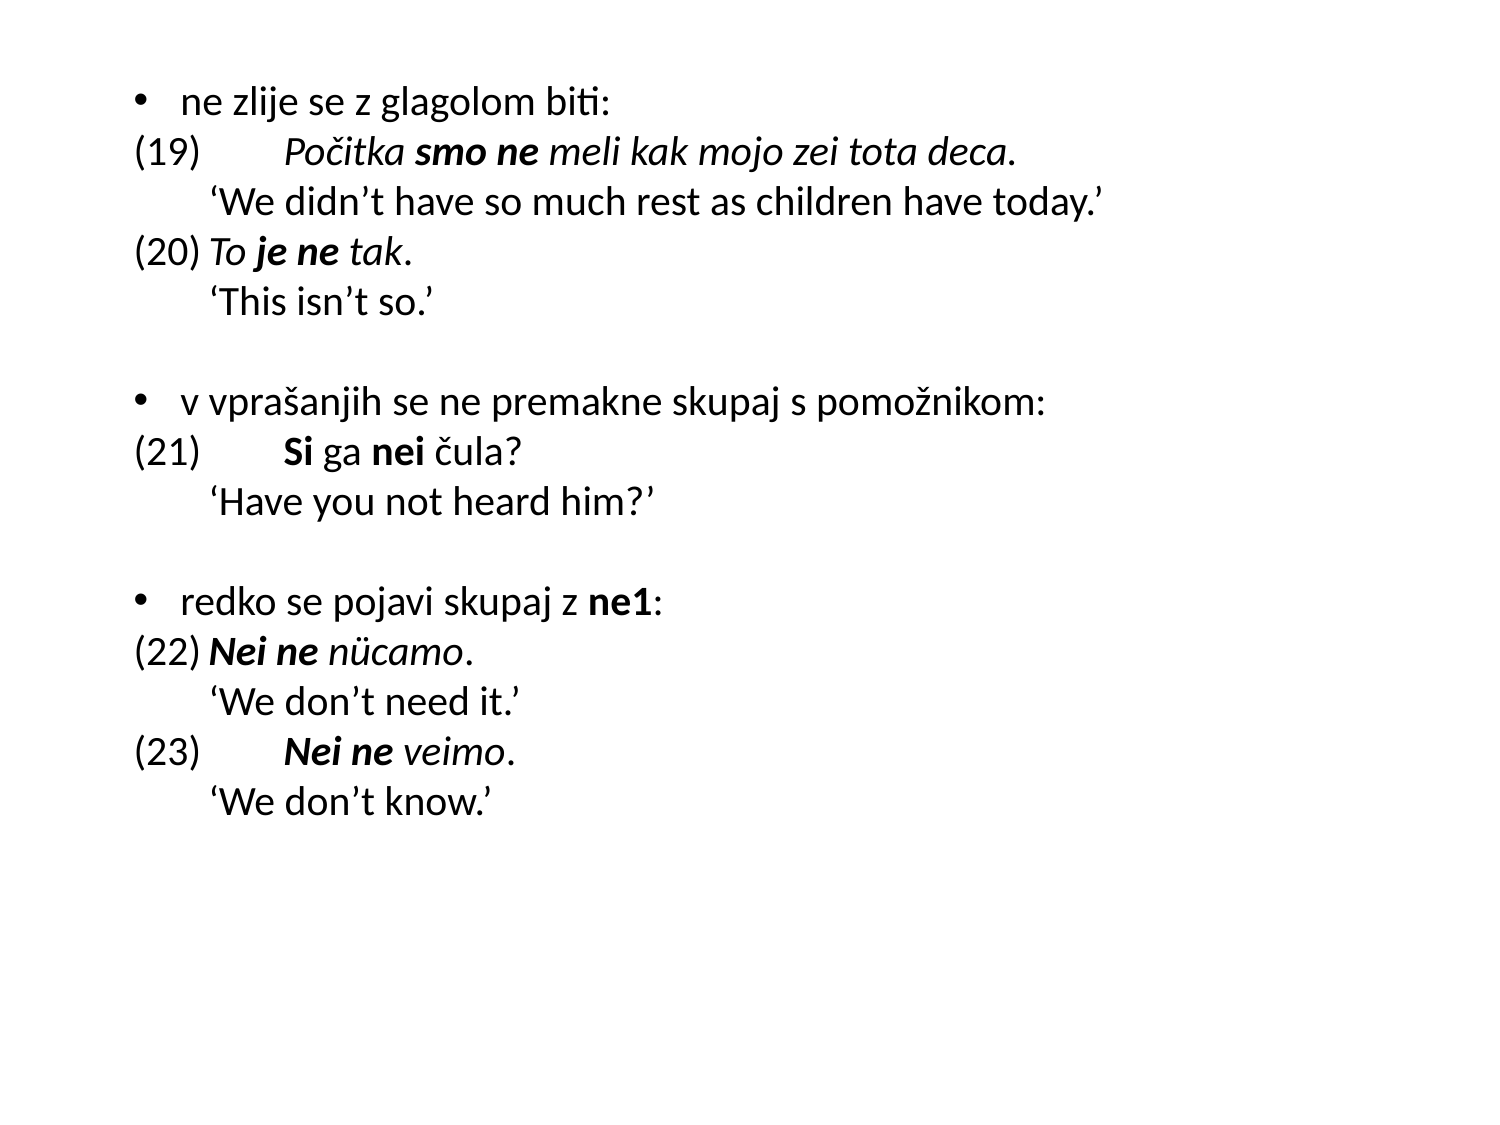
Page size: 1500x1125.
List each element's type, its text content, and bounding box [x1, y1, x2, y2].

text_box ne zlije se z glagolom biti: (19) Počitka smo ne meli kak mojo zei tota deca. ‘We didn’t have so much rest as children have today.’ (20) To je ne tak. ‘This isn’t so.’ v vprašanjih se ne premakne skupaj s pomožnikom: (21) Si ga nei čula? ‘Have you not heard him?’ redko se pojavi skupaj z ne1: (22) Nei ne nücamo. ‘We don’t need it.’ (23) Nei ne veimo. ‘We don’t know.’ [118, 66, 1120, 832]
